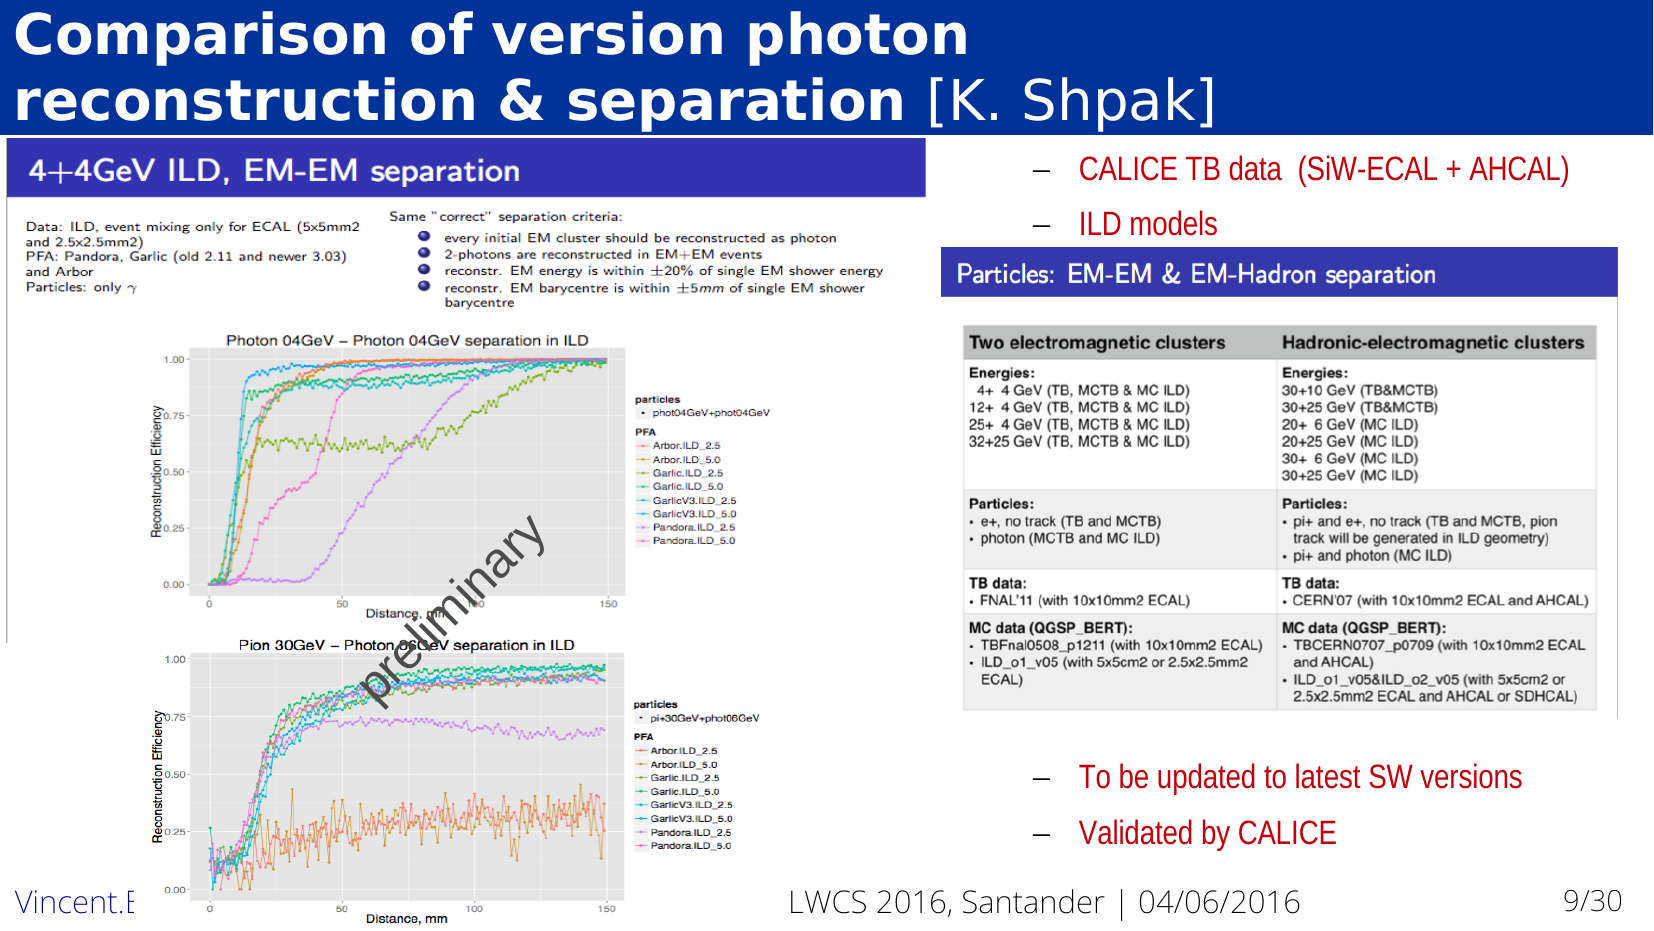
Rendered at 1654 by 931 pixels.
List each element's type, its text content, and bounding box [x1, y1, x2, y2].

text_box preliminary [328, 485, 573, 730]
title Comparison of version photon reconstruction & separation [K. Shpak] [14, 0, 1635, 232]
picture [6, 138, 926, 929]
picture [941, 247, 1618, 719]
list CALICE TB data (SiW-ECAL + AHCAL) ILD models To be updated to latest SW versions Validated by CALICE [959, 149, 1631, 862]
